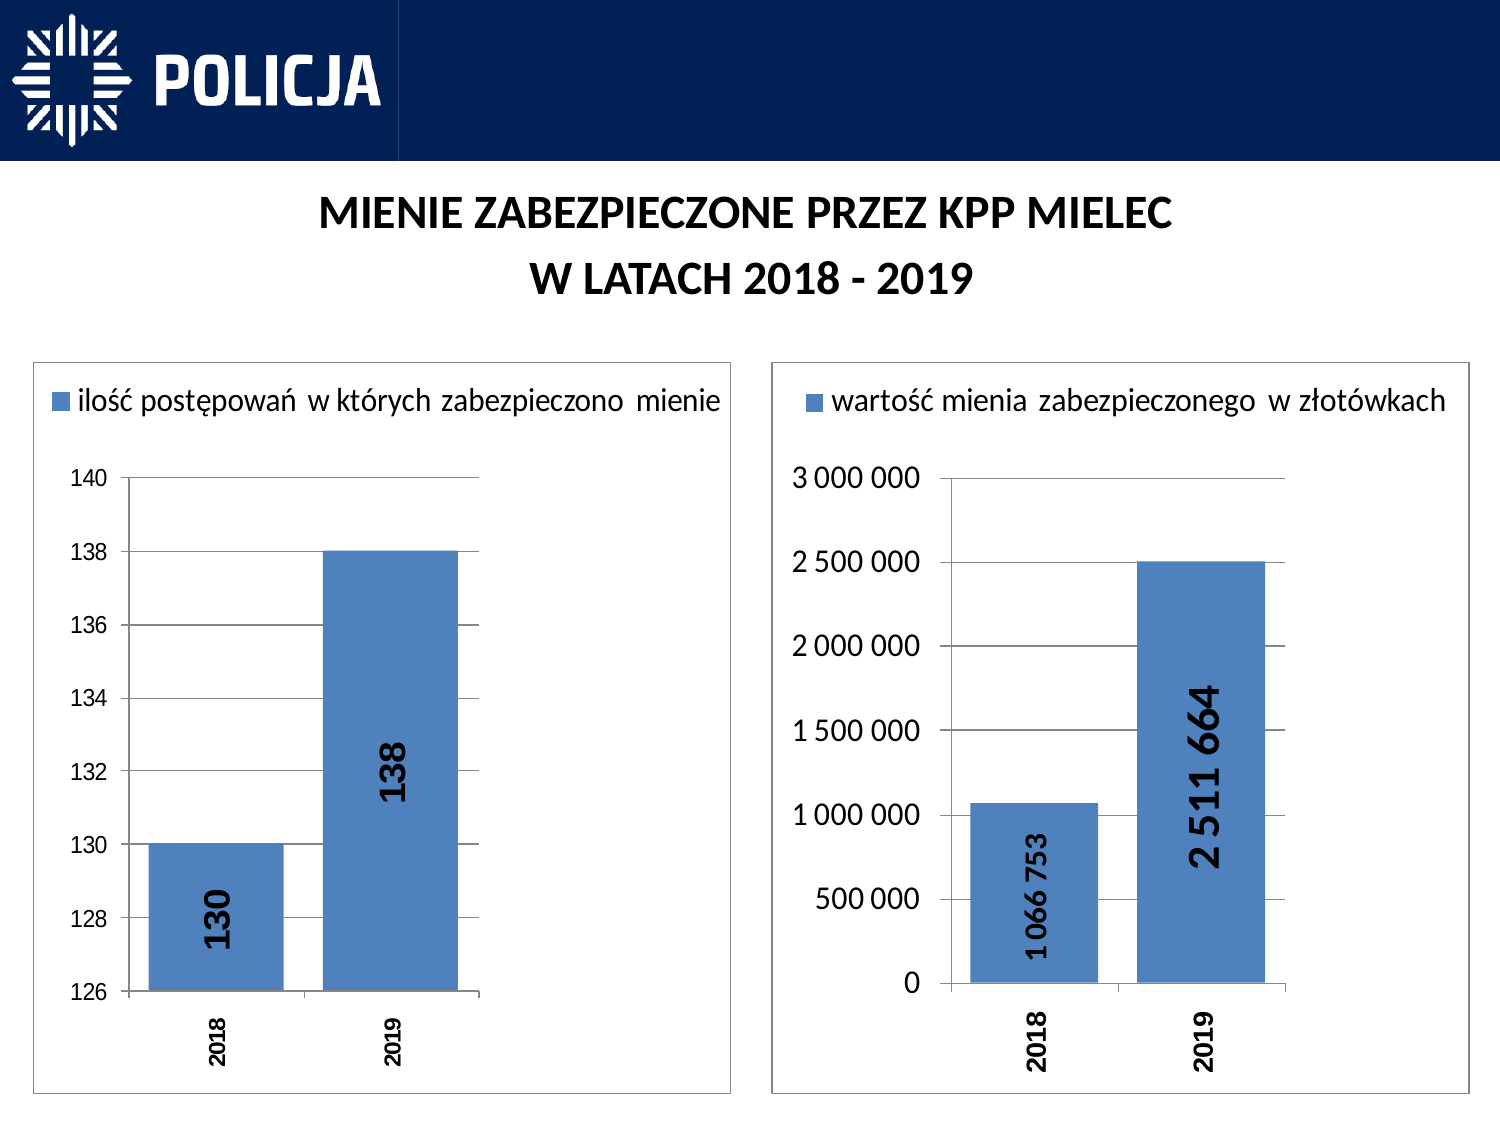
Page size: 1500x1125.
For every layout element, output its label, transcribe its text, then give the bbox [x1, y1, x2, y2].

text_box MIENIE ZABEZPIECZONE PRZEZ KPP MIELEC W LATACH 2018 - 2019 [78, 172, 1425, 313]
chart [761, 351, 1477, 1102]
text_box [398, 0, 1500, 161]
picture [0, 0, 398, 161]
chart [23, 351, 739, 1102]
